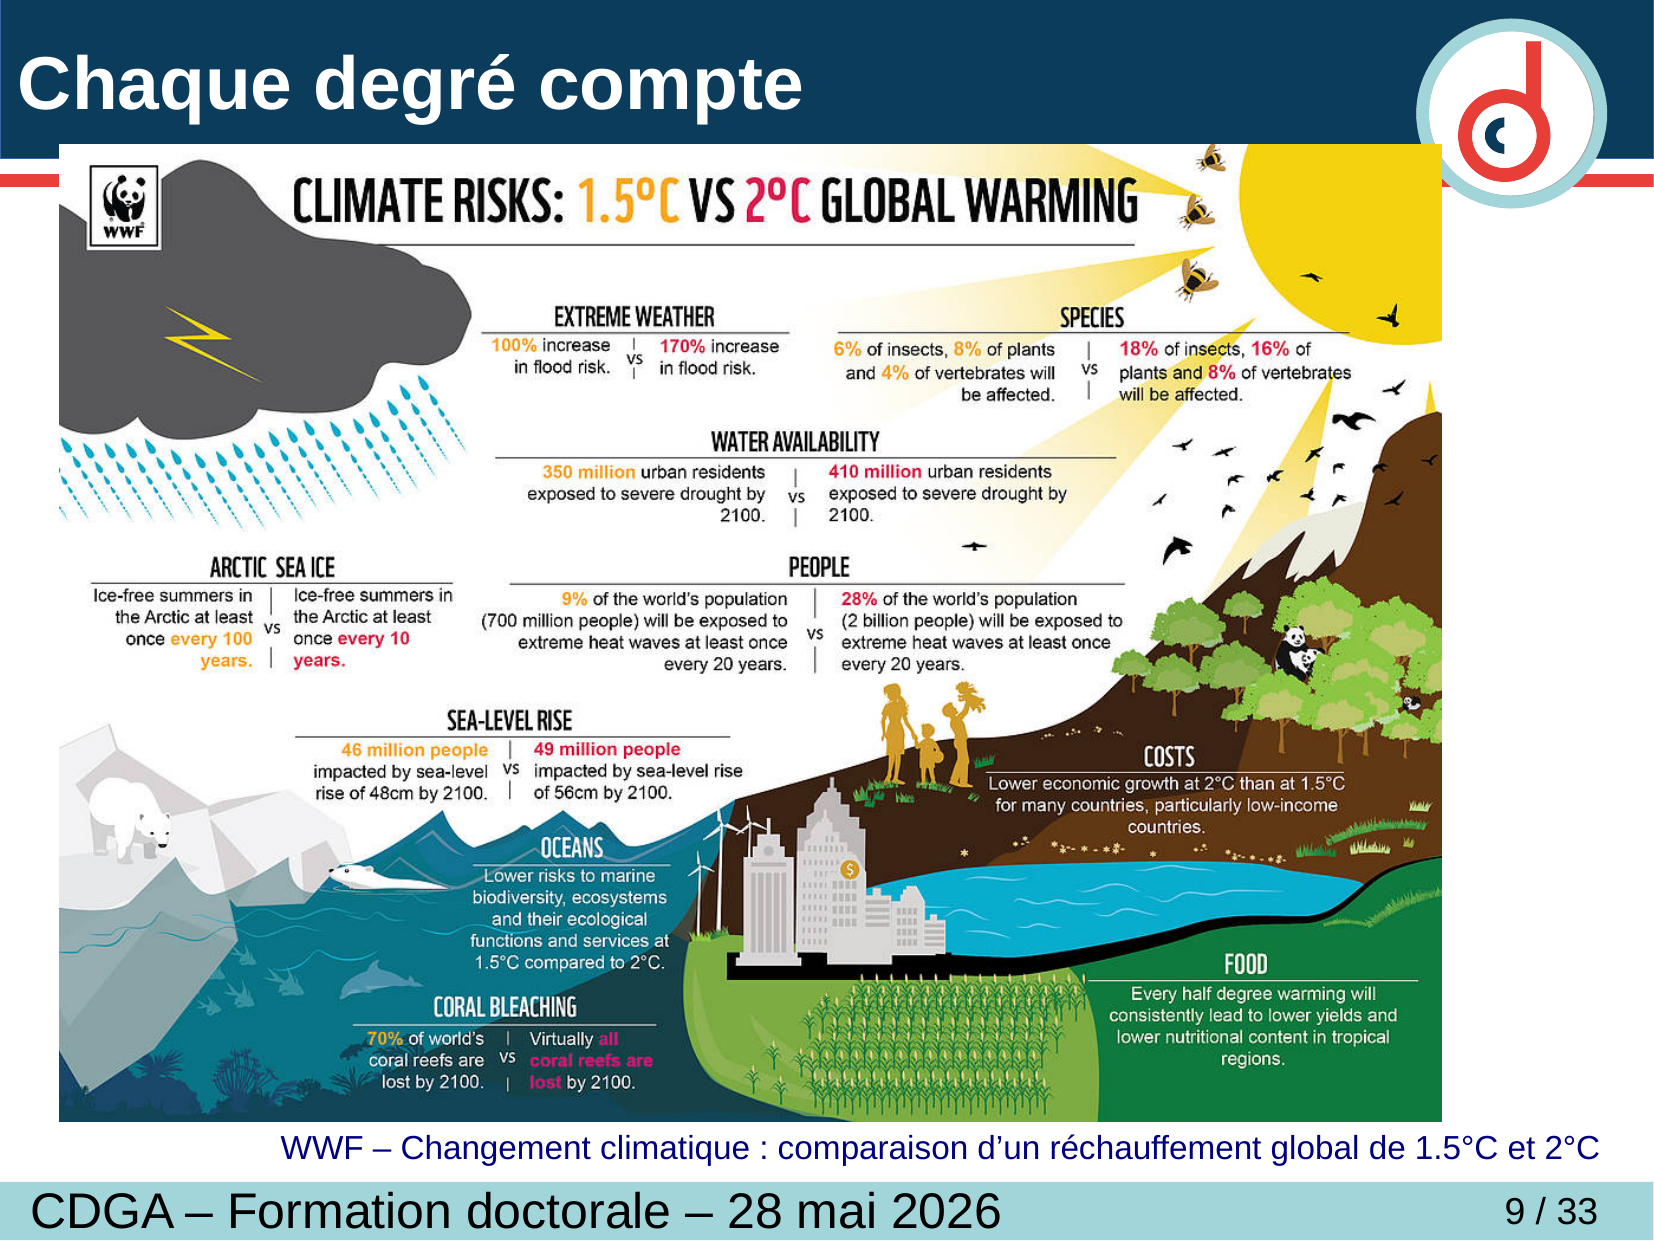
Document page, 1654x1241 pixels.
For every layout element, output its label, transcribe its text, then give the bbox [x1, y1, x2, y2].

text_box WWF – Changement climatique : comparaison d’un réchauffement global de 1.5°C et 2°C [265, 1122, 1654, 1182]
title Chaque degré compte [17, 11, 1412, 159]
picture [59, 144, 1442, 1123]
